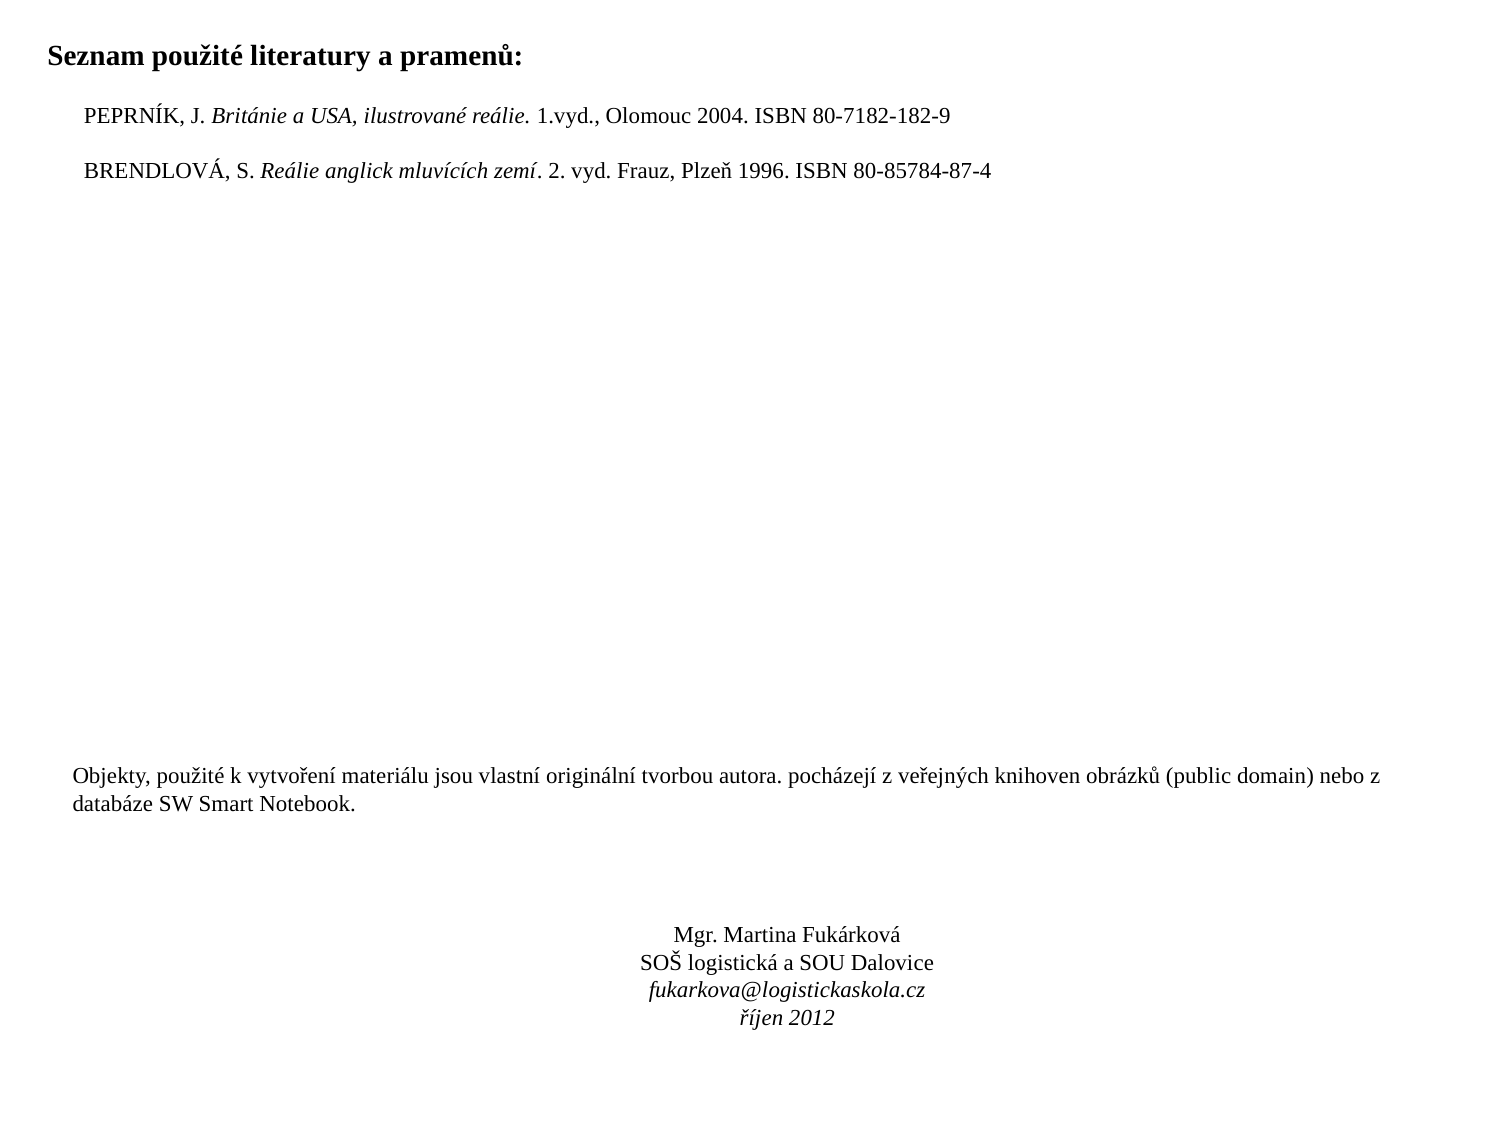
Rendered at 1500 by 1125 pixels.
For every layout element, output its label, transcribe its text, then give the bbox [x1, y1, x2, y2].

text_box PEPRNÍK, J. Británie a USA, ilustrované reálie. 1.vyd., Olomouc 2004. ISBN 80-7182-182-9 BRENDLOVÁ, S. Reálie anglick mluvících zemí. 2. vyd. Frauz, Plzeň 1996. ISBN 80-85784-87-4 [70, 93, 1377, 191]
text_box Seznam použité literatury a pramenů: [33, 29, 762, 79]
text_box Mgr. Martina Fukárková SOŠ logistická a SOU Dalovice fukarkova@logistickaskola.cz říjen 2012 [494, 913, 1080, 1041]
text_box Objekty, použité k vytvoření materiálu jsou vlastní originální tvorbou autora. pocházejí z veřejných knihoven obrázků (public domain) nebo z databáze SW Smart Notebook. [58, 753, 1442, 823]
